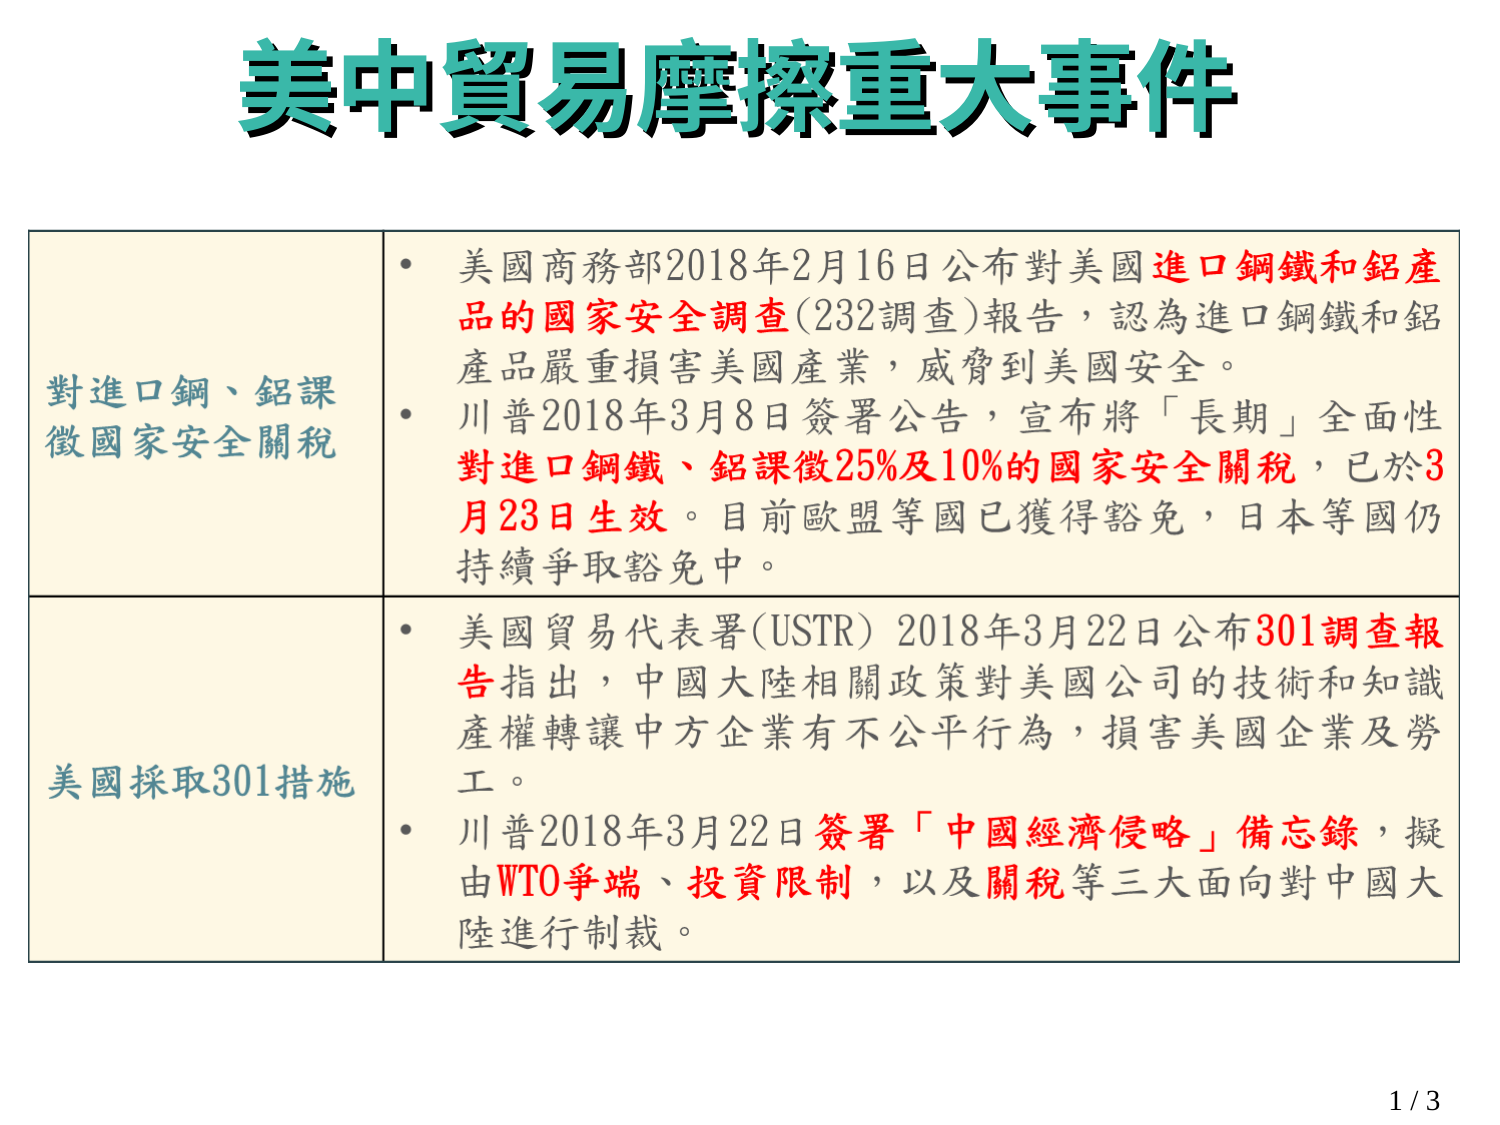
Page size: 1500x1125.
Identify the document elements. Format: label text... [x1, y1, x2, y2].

picture [28, 227, 1460, 981]
text_box 美中貿易摩擦重大事件 [56, 16, 1415, 151]
